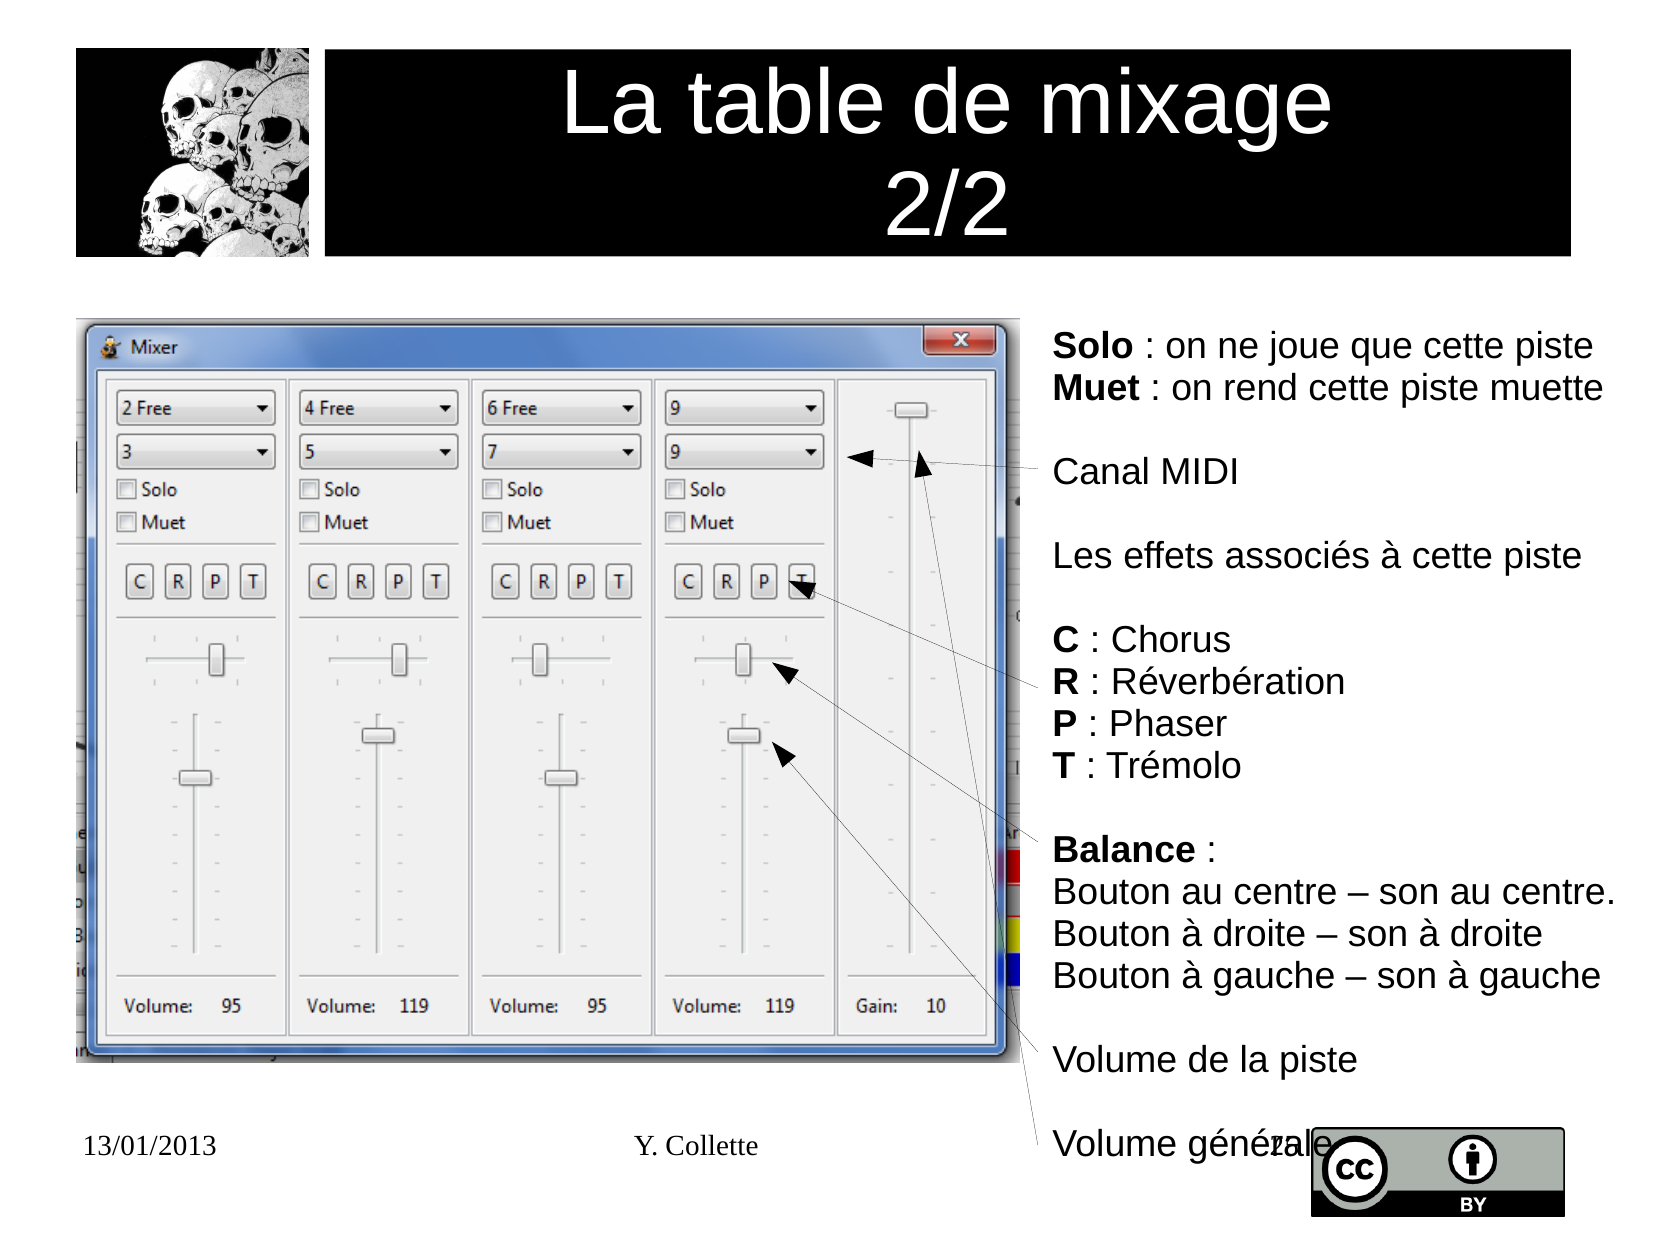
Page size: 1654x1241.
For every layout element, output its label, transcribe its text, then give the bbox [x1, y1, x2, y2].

picture [954, 653, 1020, 829]
picture [980, 804, 1020, 1029]
picture [76, 48, 309, 257]
picture [76, 318, 1020, 1063]
picture [924, 463, 1020, 679]
text_box Solo : on ne joue que cette piste Muet : on rend cette piste muette Canal MIDI Les effets associés à cette piste C : Chorus R : Réverbération P : Phaser T : Trémolo Balance : Bouton au centre – son au centre. Bouton à droite – son à droite Bouton à gauche – son à gauche Volume de la piste Volume générale [1037, 317, 1633, 1172]
picture [1311, 1172, 1565, 1217]
title La table de mixage 2/2 [324, 49, 1571, 257]
